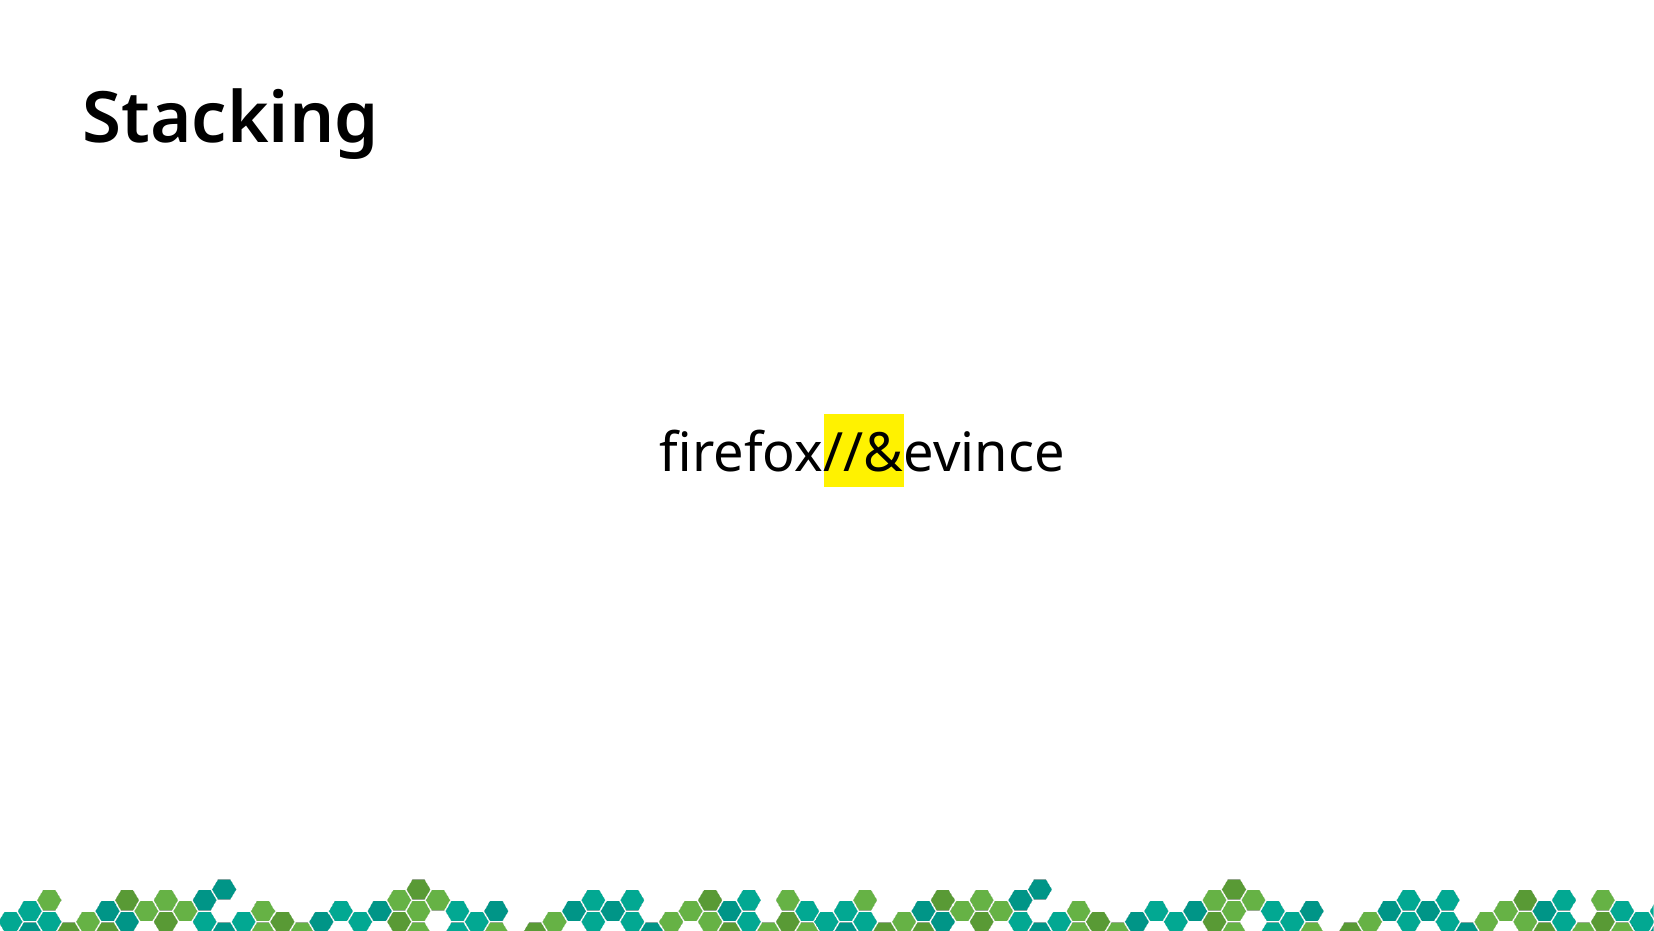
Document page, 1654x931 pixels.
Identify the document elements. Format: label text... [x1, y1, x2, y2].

list firefox//&evince [82, 217, 1571, 758]
picture [0, 871, 1654, 931]
title Stacking [82, 37, 1571, 193]
